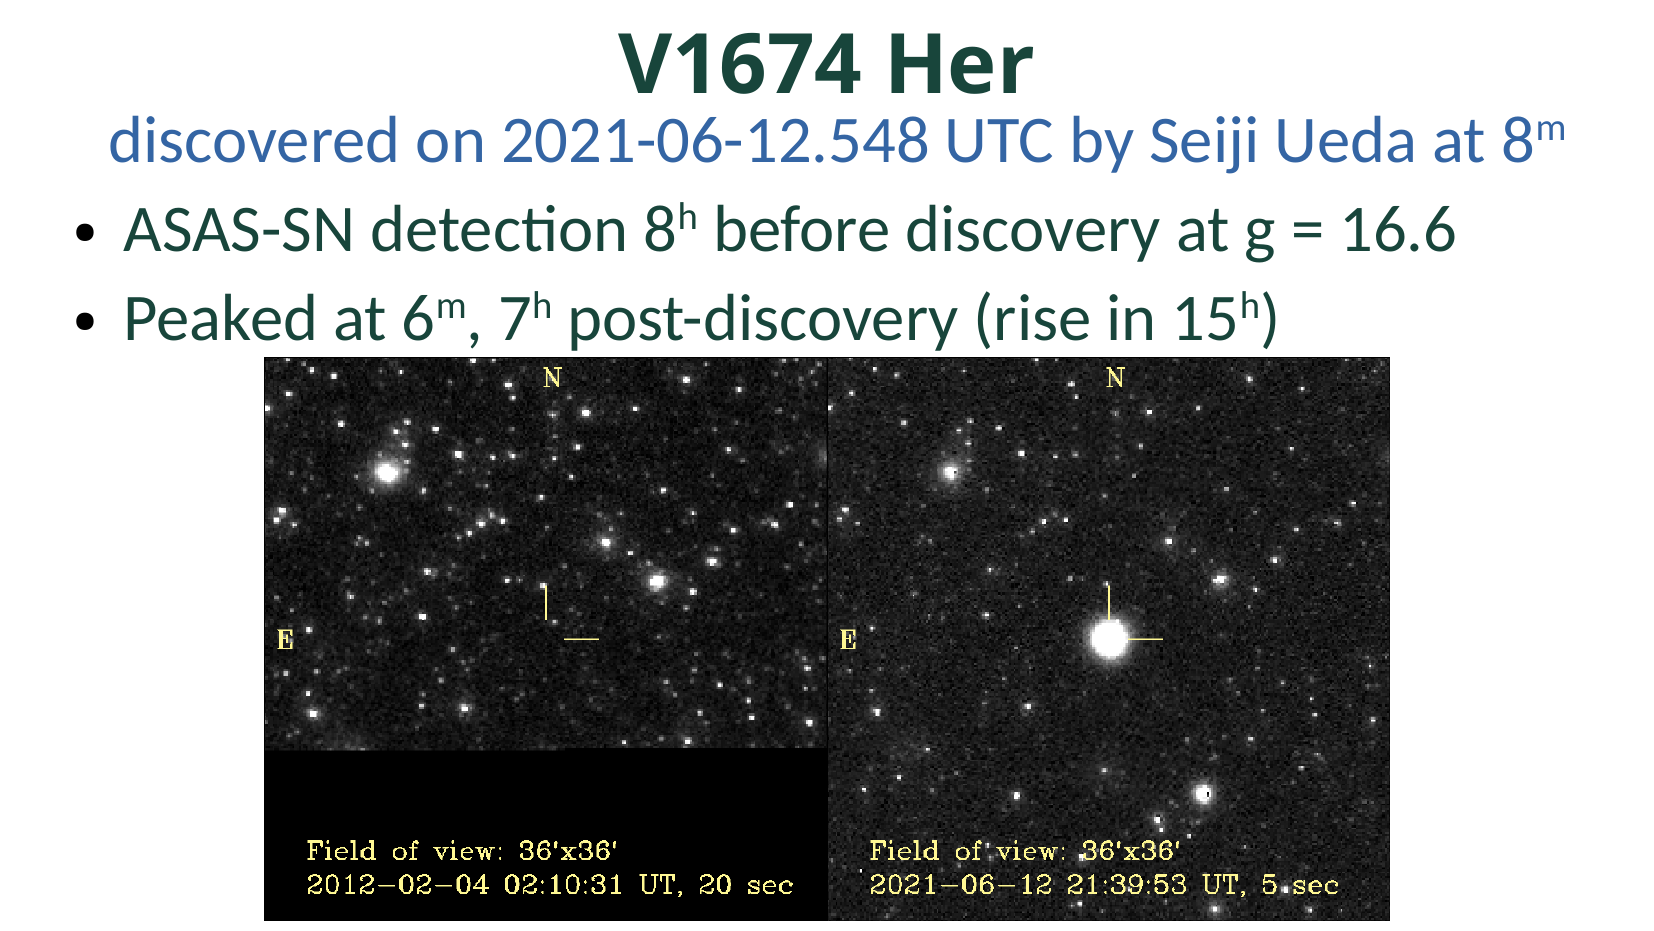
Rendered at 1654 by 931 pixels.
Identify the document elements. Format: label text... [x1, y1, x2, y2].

picture [264, 357, 1390, 921]
title V1674 Her [82, 0, 1571, 54]
subtitle discovered on 2021-06-12.548 UTC by Seiji Ueda at 8m ASAS-SN detection 8h before discovery at g = 16.6 Peaked at 6m, 7h post-discovery (rise in 15h) [73, 54, 1636, 416]
